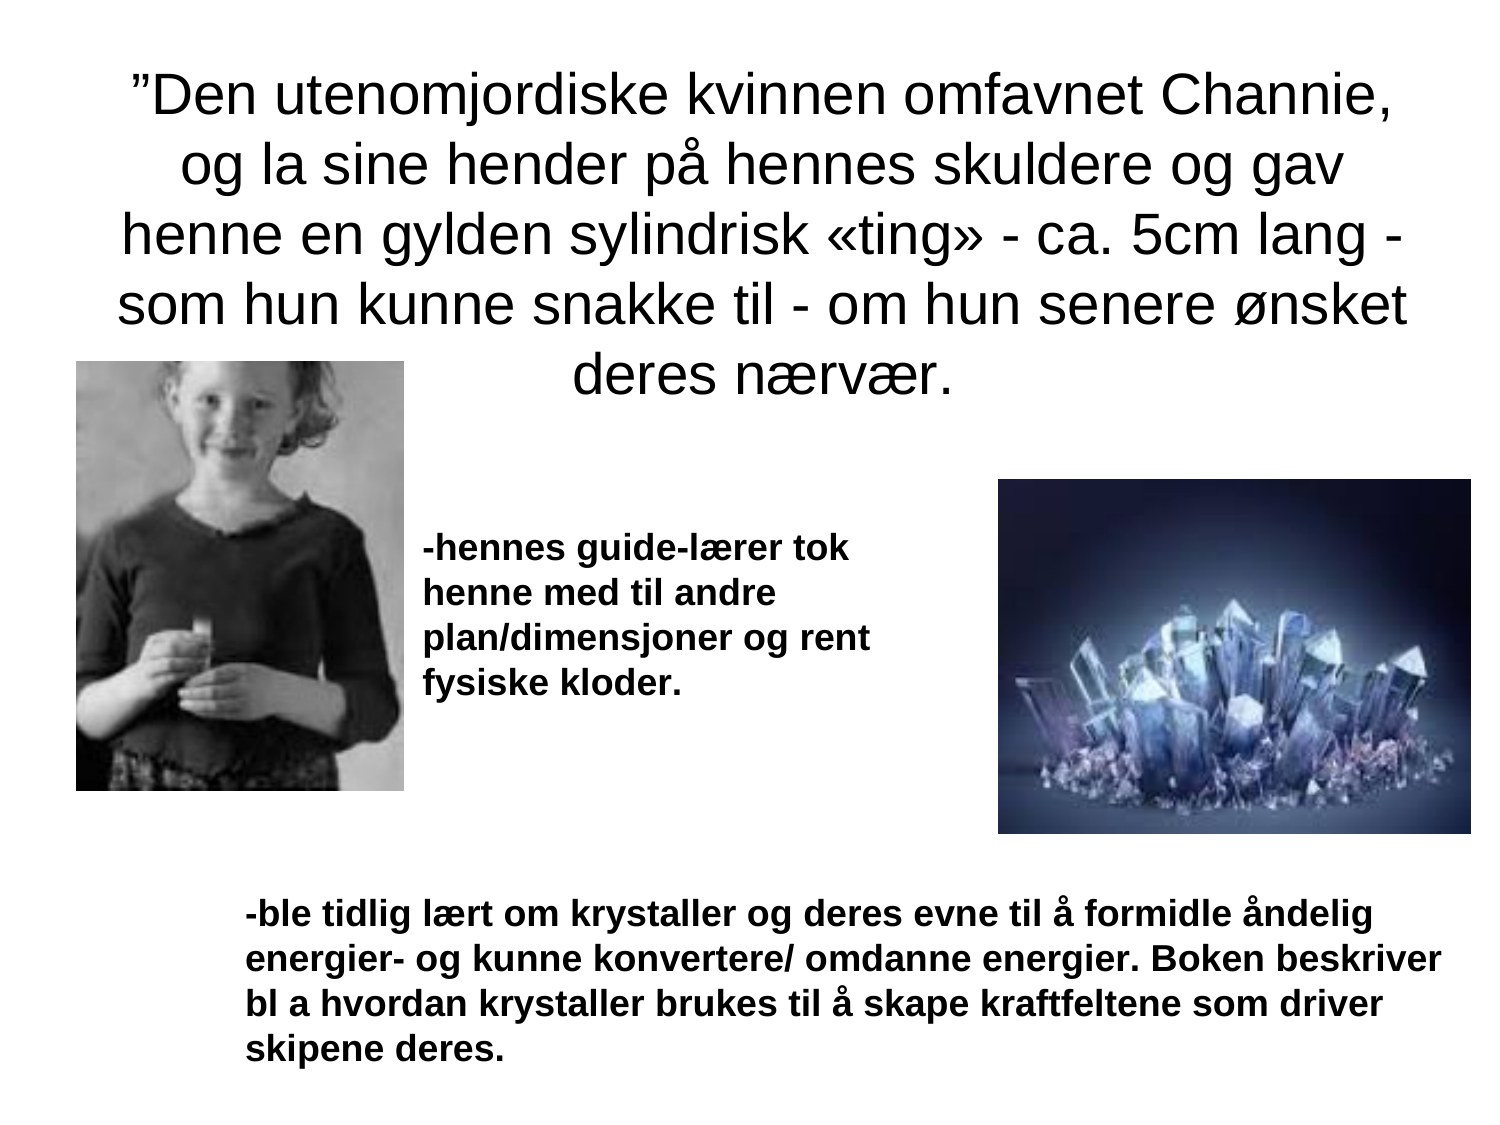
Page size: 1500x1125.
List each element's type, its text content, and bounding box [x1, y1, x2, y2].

title ”Den utenomjordiske kvinnen omfavnet Channie, og la sine hender på hennes skuldere og gav henne en gylden sylindrisk «ting» - ca. 5cm lang - som hun kunne snakke til - om hun senere ønsket deres nærvær. [88, 137, 1439, 325]
picture [998, 479, 1471, 834]
picture [76, 361, 404, 791]
text_box -hennes guide-lærer tok henne med til andre plan/dimensjoner og rent fysiske kloder. [407, 515, 943, 756]
text_box -ble tidlig lært om krystaller og deres evne til å formidle åndelig energier- og kunne konvertere/ omdanne energier. Boken beskriver bl a hvordan krystaller brukes til å skape kraftfeltene som driver skipene deres. [230, 881, 1459, 1077]
